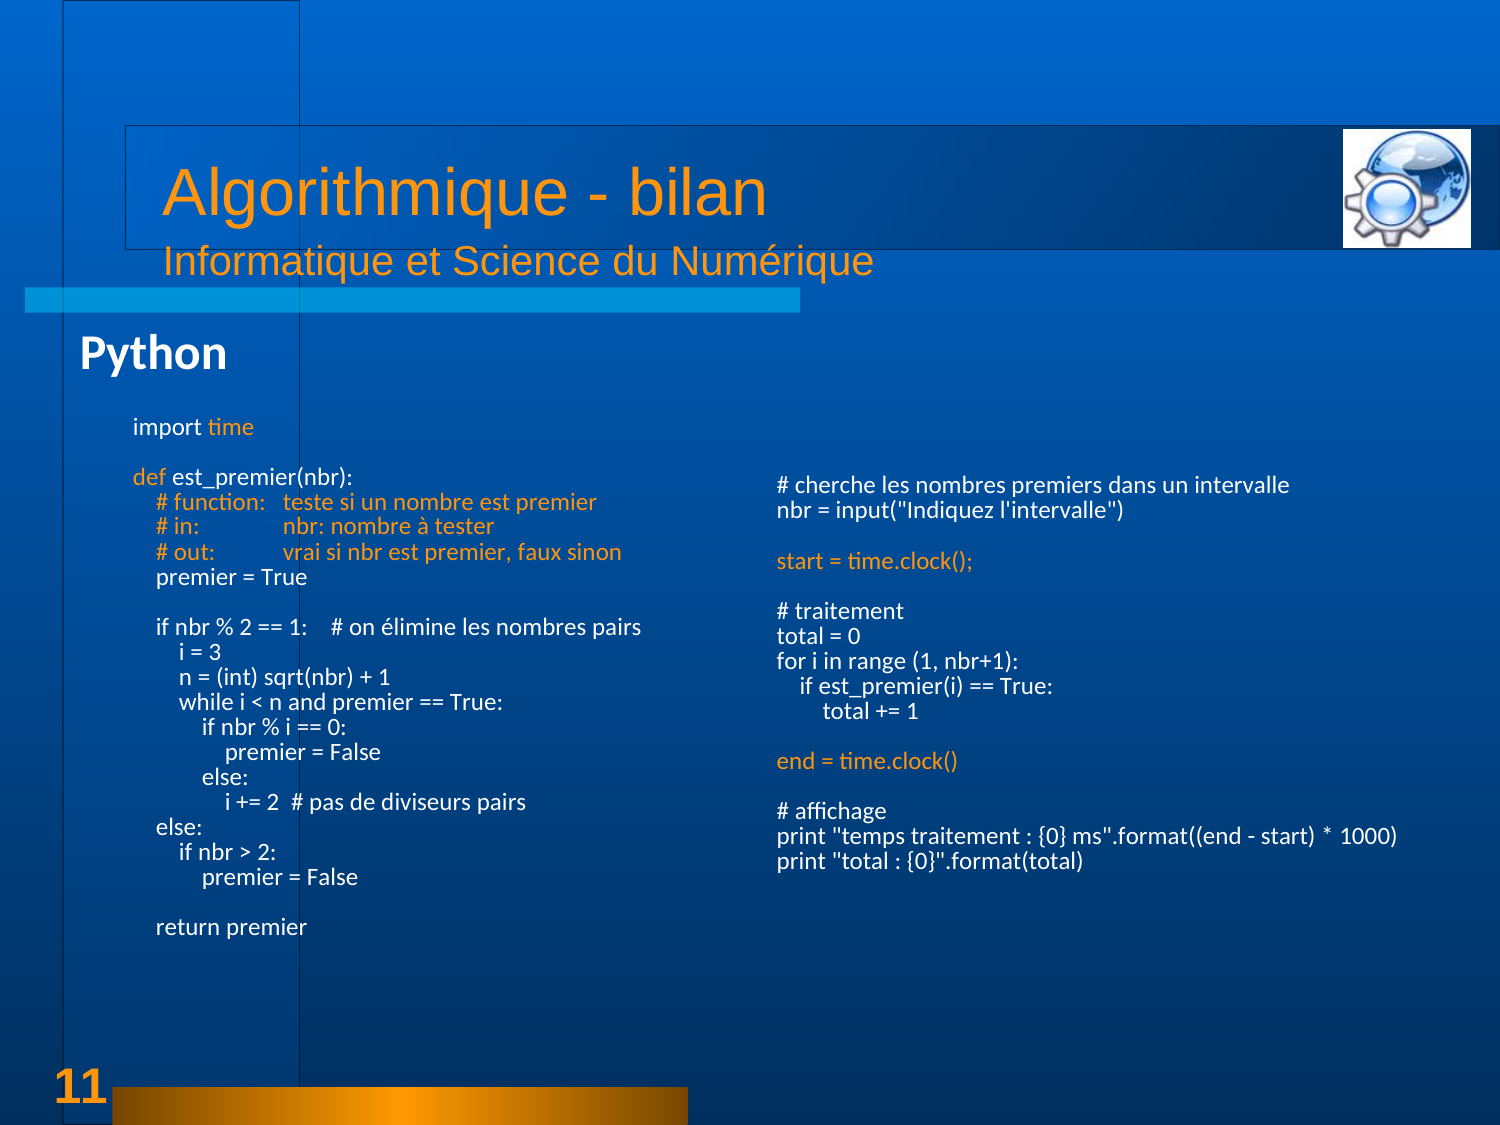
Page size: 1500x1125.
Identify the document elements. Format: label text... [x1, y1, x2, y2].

text_box # cherche les nombres premiers dans un intervalle nbr = input("Indiquez l'intervalle") start = time.clock(); # traitement total = 0 for i in range (1, nbr+1): if est_premier(i) == True: total += 1 end = time.clock() # affichage print "temps traitement : {0} ms".format((end - start) * 1000) print "total : {0}".format(total) [761, 467, 1471, 971]
picture [1343, 129, 1471, 248]
text_box Python [64, 325, 1335, 508]
text_box import time def est_premier(nbr): # function: teste si un nombre est premier # in: nbr: nombre à tester # out: vrai si nbr est premier, faux sinon premier = True if nbr % 2 == 1: # on élimine les nombres pairs i = 3 n = (int) sqrt(nbr) + 1 while i < n and premier == True: if nbr % i == 0: premier = False else: i += 2 # pas de diviseurs pairs else: if nbr > 2: premier = False return premier [118, 408, 827, 1064]
